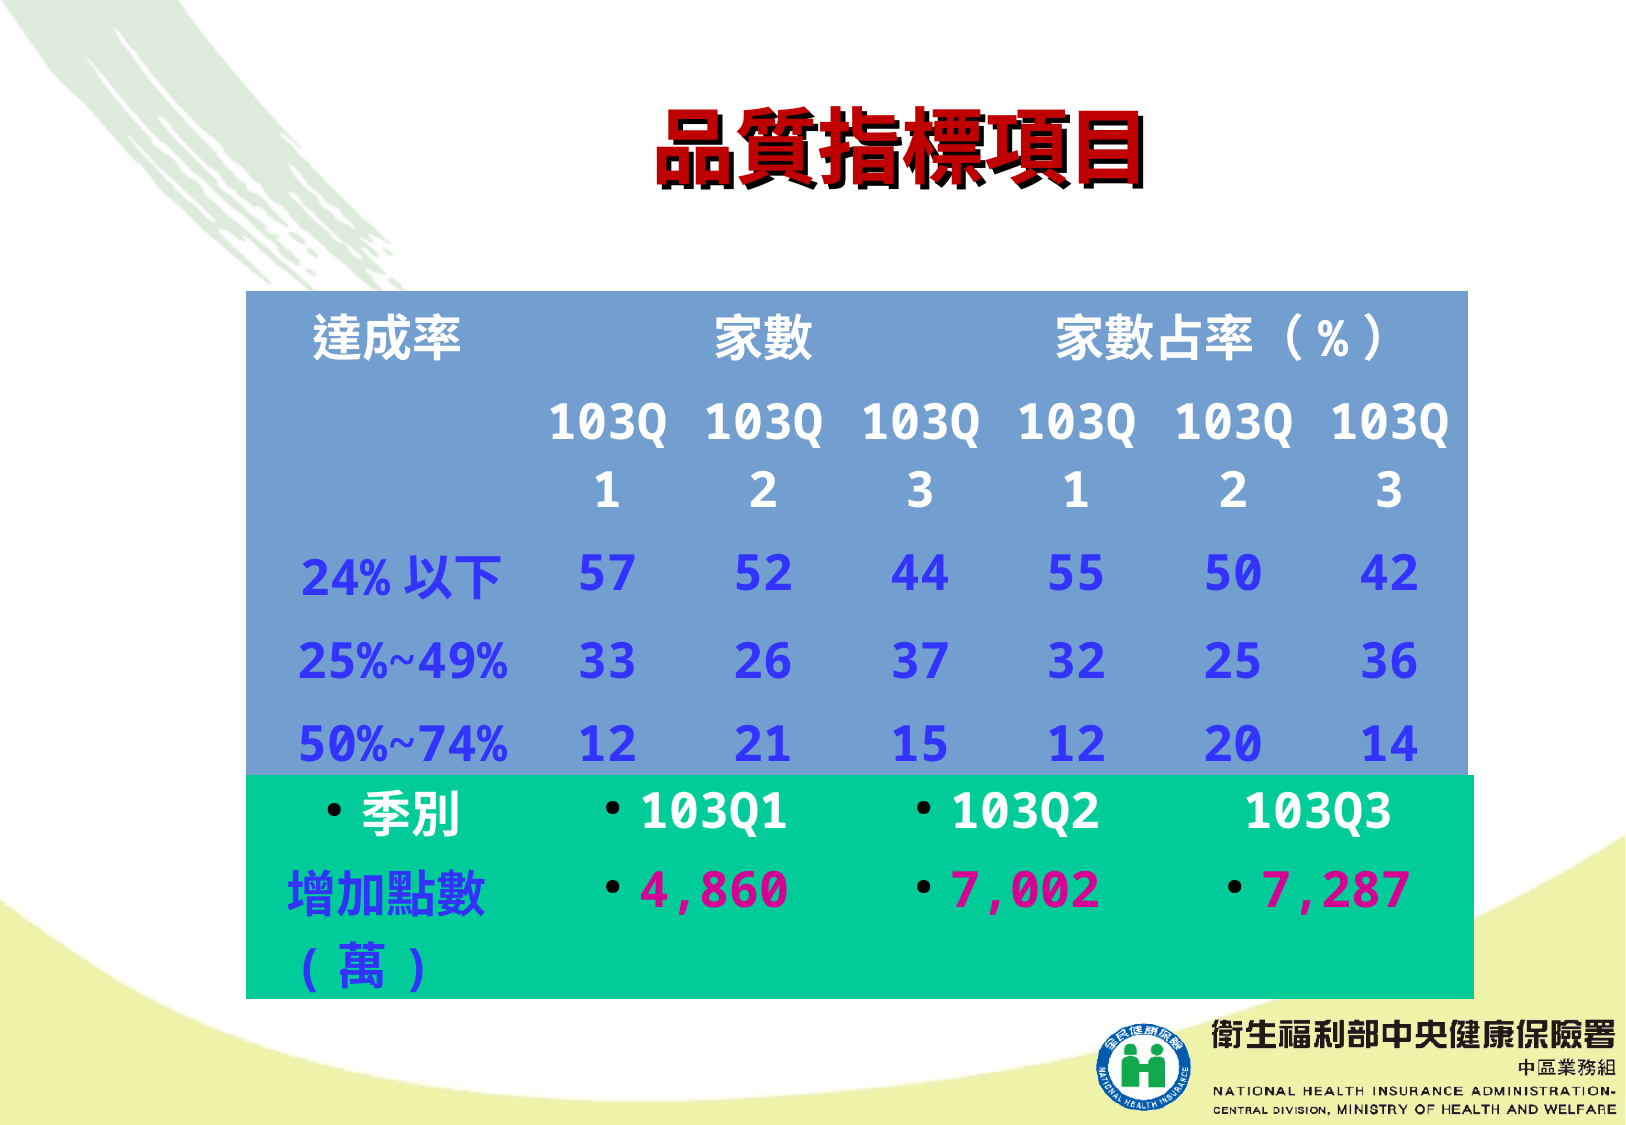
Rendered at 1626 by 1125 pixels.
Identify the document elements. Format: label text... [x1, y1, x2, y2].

table_cell 50%~74% [246, 701, 529, 775]
table_cell 103Q3 [1311, 378, 1468, 530]
table_cell 7,287 [1163, 854, 1474, 999]
table_cell 50 [1155, 530, 1311, 617]
text_box 品質指標項目 [304, 79, 1498, 209]
table_cell 103Q1 [998, 378, 1155, 530]
table_cell 103Q2 [1155, 378, 1311, 530]
table_header 達成率 [246, 291, 529, 530]
table_cell 32 [998, 617, 1155, 701]
table_cell 26 [685, 617, 842, 701]
table_cell 103Q2 [685, 378, 842, 530]
table_cell 20 [1155, 701, 1311, 775]
table_header 家數占率（%） [998, 291, 1468, 378]
table_cell 增加點數(萬) [246, 854, 541, 999]
table_cell 15 [842, 701, 998, 775]
table_cell 24%以下 [246, 530, 529, 617]
table_cell 12 [529, 701, 685, 775]
table_cell 33 [529, 617, 685, 701]
text_box [633, 1046, 1013, 1107]
table_cell 7,002 [852, 854, 1163, 999]
table_header 家數 [529, 291, 998, 378]
table_cell 36 [1311, 617, 1468, 701]
table_cell 4,860 [541, 854, 852, 999]
table_cell 55 [998, 530, 1155, 617]
table_cell 103Q3 [842, 378, 998, 530]
table_cell 25 [1155, 617, 1311, 701]
table_cell 25%~49% [246, 617, 529, 701]
table_header 103Q1 [541, 775, 852, 854]
table_cell 57 [529, 530, 685, 617]
table_header 103Q3 [1163, 775, 1474, 854]
table_header 季別 [246, 775, 541, 854]
table_header 103Q2 [852, 775, 1163, 854]
table_cell 21 [685, 701, 842, 775]
table_cell 42 [1311, 530, 1468, 617]
table_cell 44 [842, 530, 998, 617]
table_cell 14 [1311, 701, 1468, 775]
table_cell 37 [842, 617, 998, 701]
table_cell 52 [685, 530, 842, 617]
table_cell 103Q1 [529, 378, 685, 530]
table_cell 12 [998, 701, 1155, 775]
